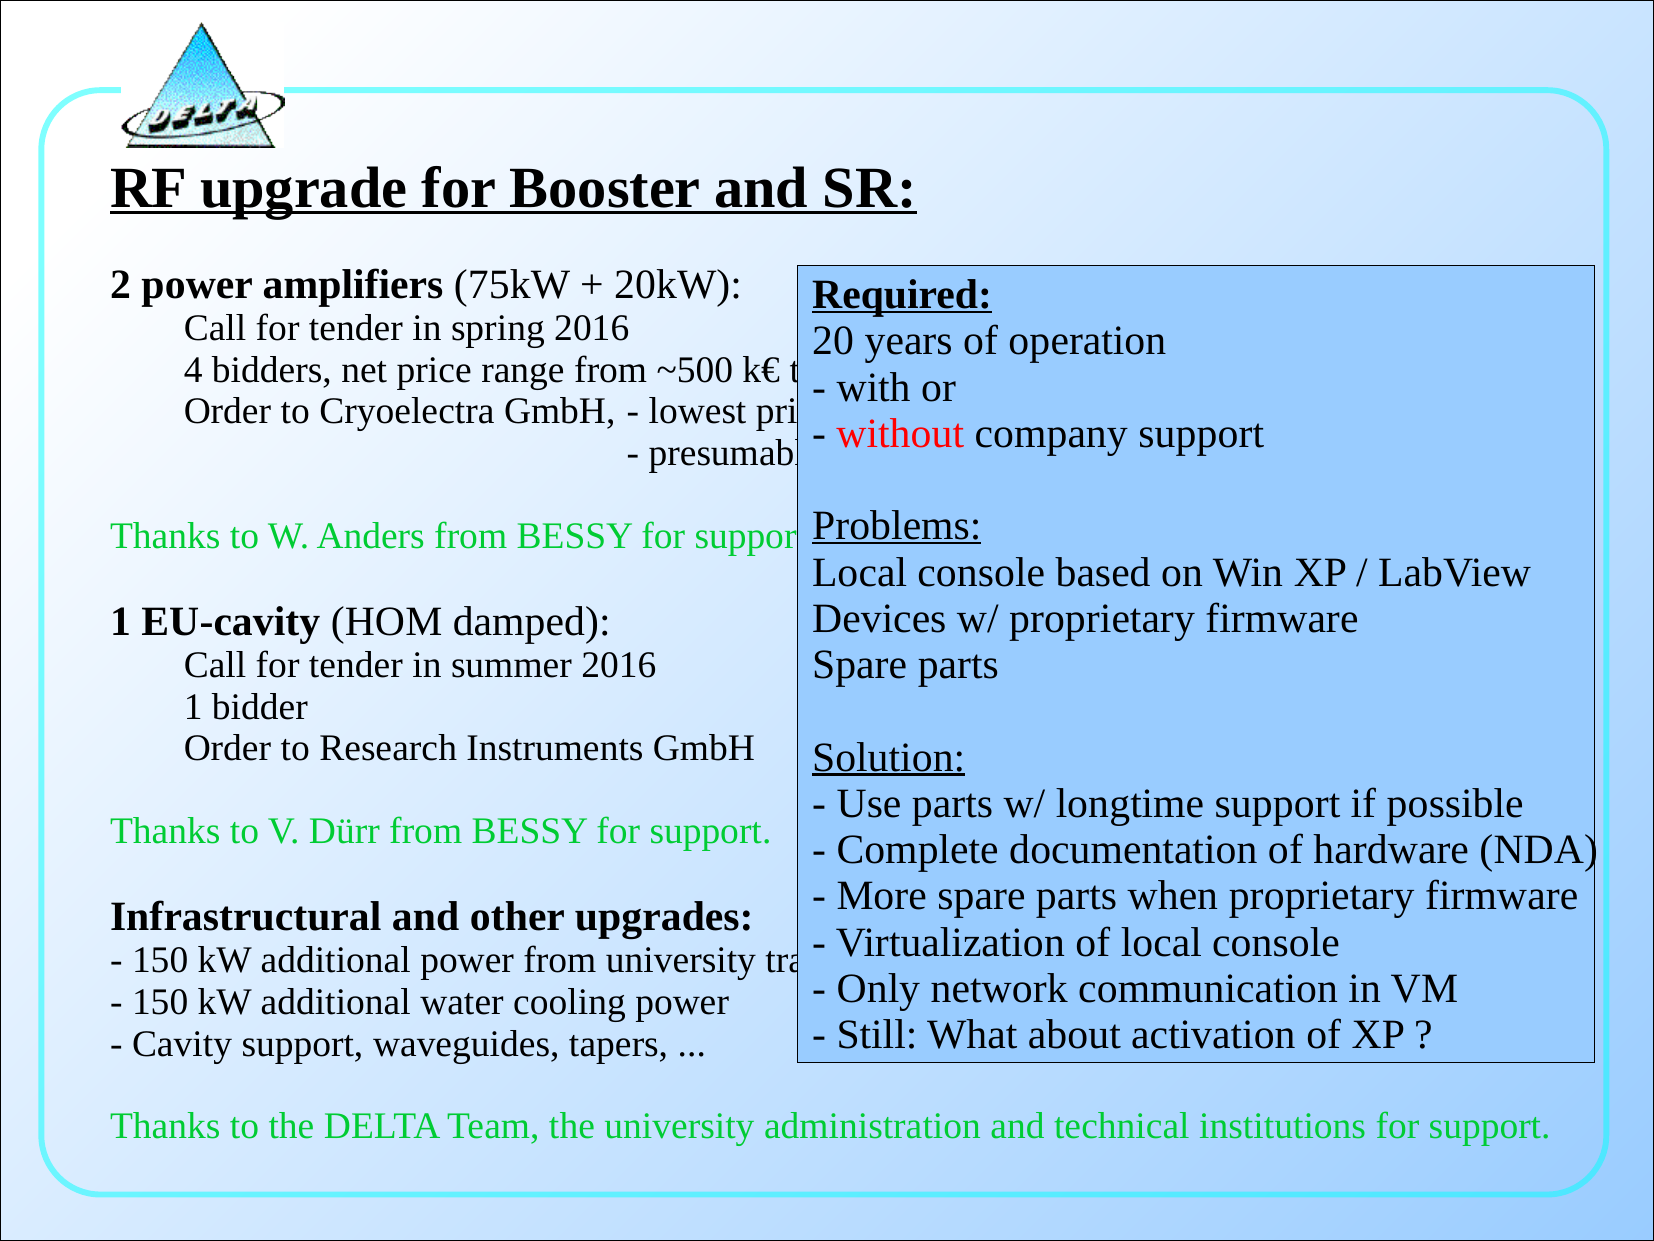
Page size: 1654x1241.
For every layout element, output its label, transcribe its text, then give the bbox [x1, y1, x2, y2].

text_box Required: 20 years of operation - with or - without company support Problems: Local console based on Win XP / LabView Devices w/ proprietary firmware Spare parts Solution: - Use parts w/ longtime support if possible - Complete documentation of hardware (NDA) - More spare parts when proprietary firmware - Virtualization of local console - Only network communication in VM - Still: What about activation of XP ? [797, 265, 1595, 1063]
text_box [0, 0, 1654, 1241]
text_box RF upgrade for Booster and SR: 2 power amplifiers (75kW + 20kW): Call for tender in spring 2016 4 bidders, net price range from ~500 k€ to ~1,3 M€ for 2 amps + spare parts Order to Cryoelectra GmbH, - lowest price, - presumably most sustainable/maintainable system Thanks to W. Anders from BESSY for support. 1 EU-cavity (HOM damped): Call for tender in summer 2016 1 bidder Order to Research Instruments GmbH Thanks to V. Dürr from BESSY for support. Infrastructural and other upgrades: - 150 kW additional power from university transformers - 150 kW additional water cooling power - Cavity support, waveguides, tapers, ... Thanks to the DELTA Team, the university administration and technical institutions for support. [95, 147, 1568, 1161]
picture [120, 21, 285, 148]
